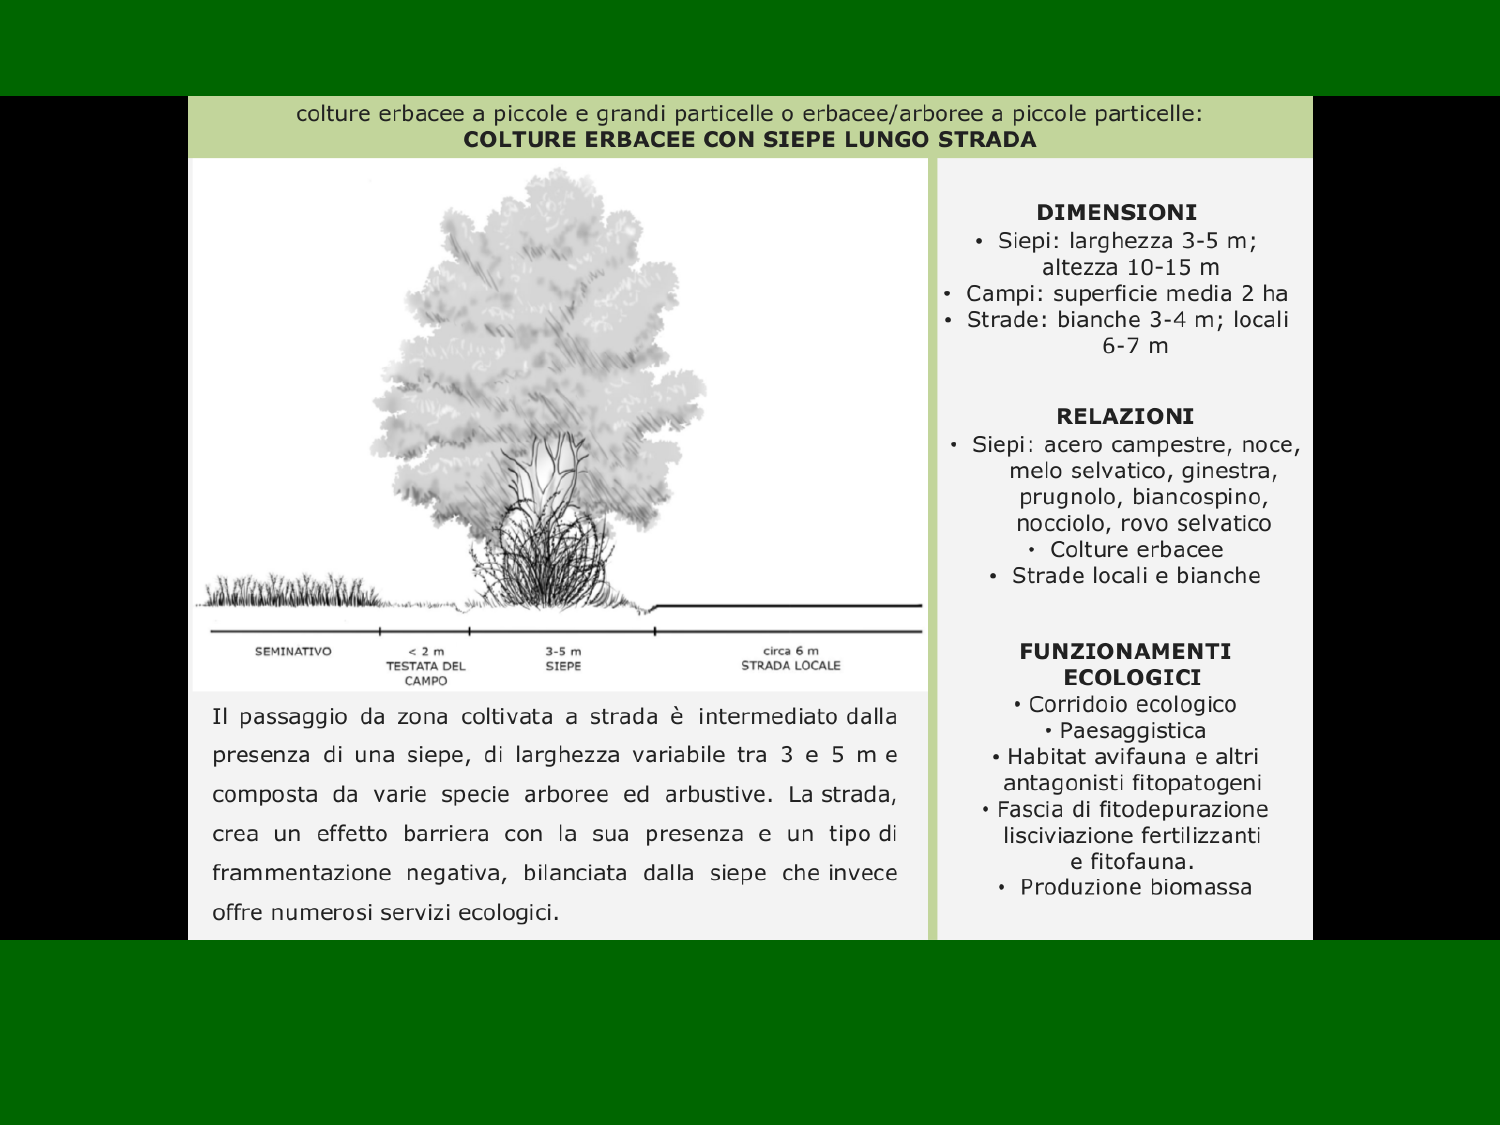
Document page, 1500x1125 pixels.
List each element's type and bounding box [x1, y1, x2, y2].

picture [0, 96, 1500, 940]
